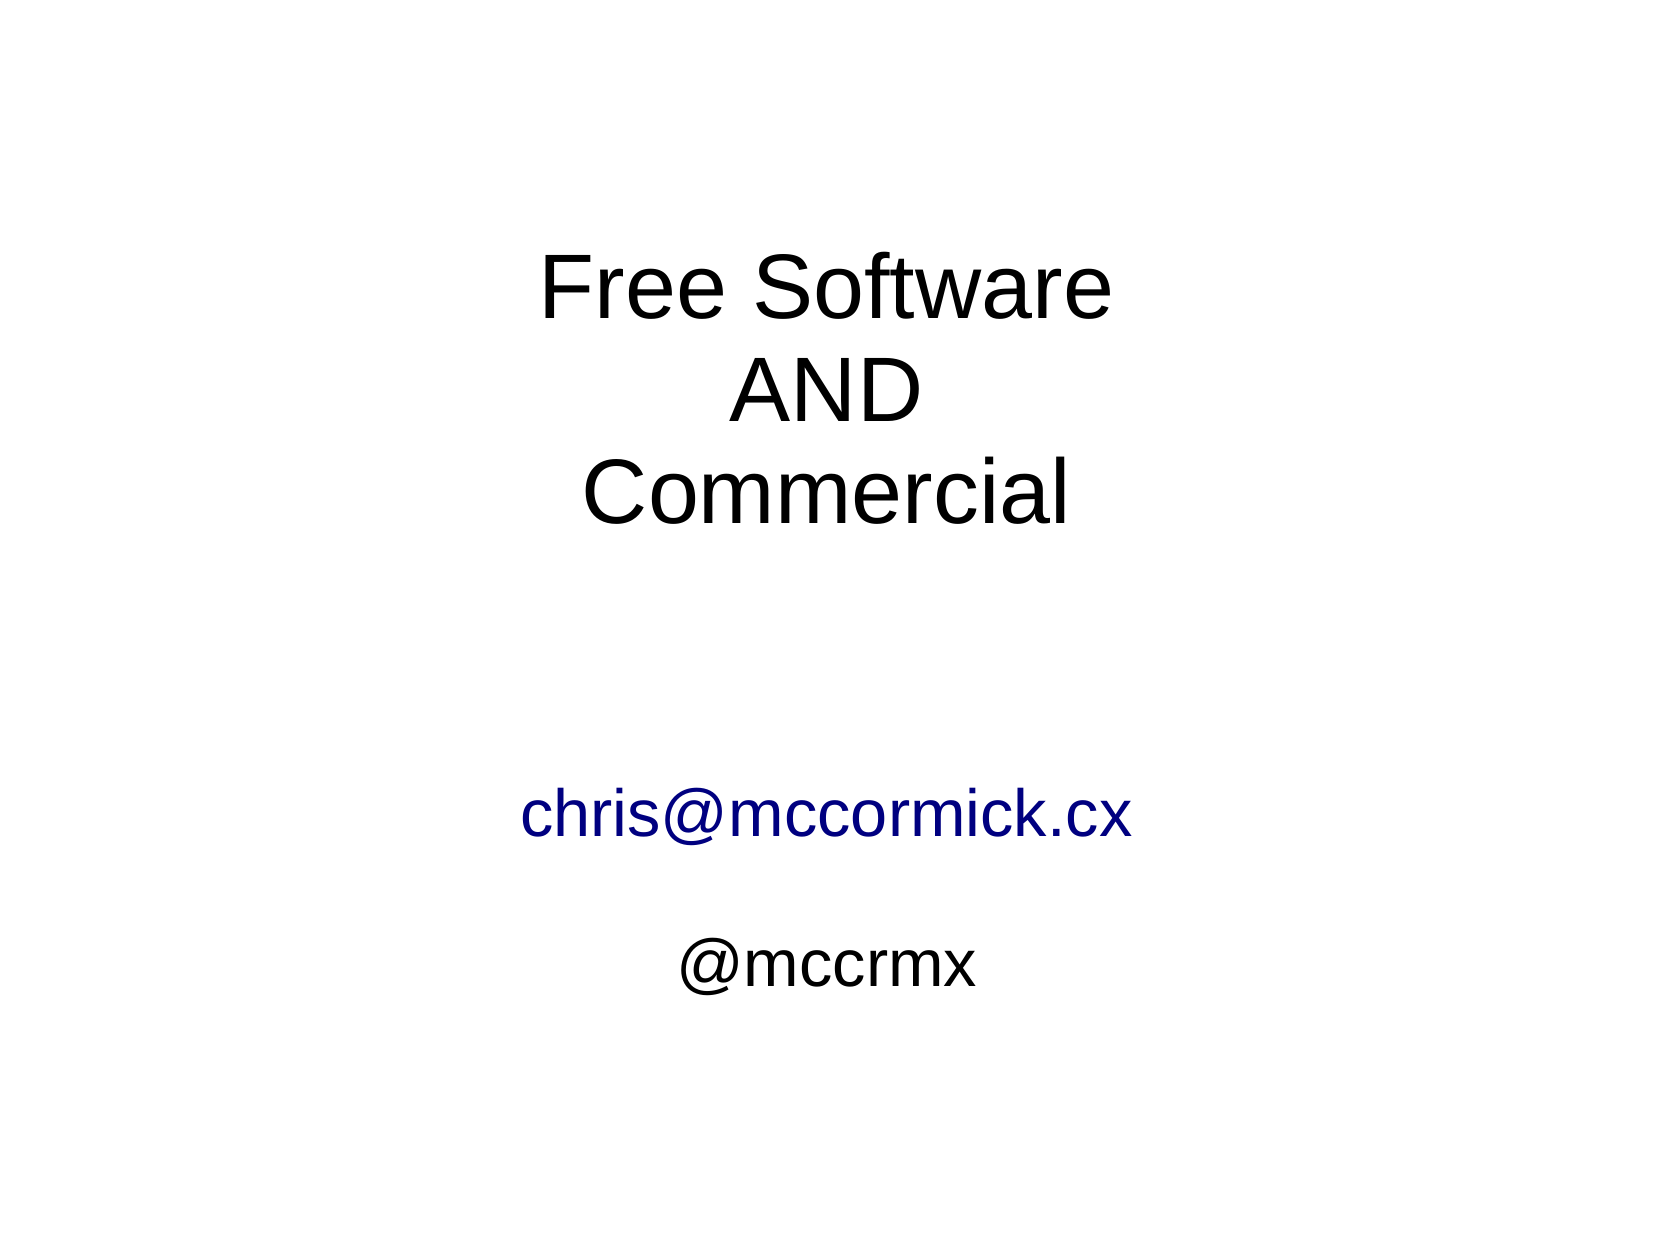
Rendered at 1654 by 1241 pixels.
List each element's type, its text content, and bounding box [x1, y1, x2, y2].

subtitle chris@mccormick.cx @mccrmx [82, 767, 1571, 1010]
title Free Software AND Commercial [82, 235, 1571, 544]
